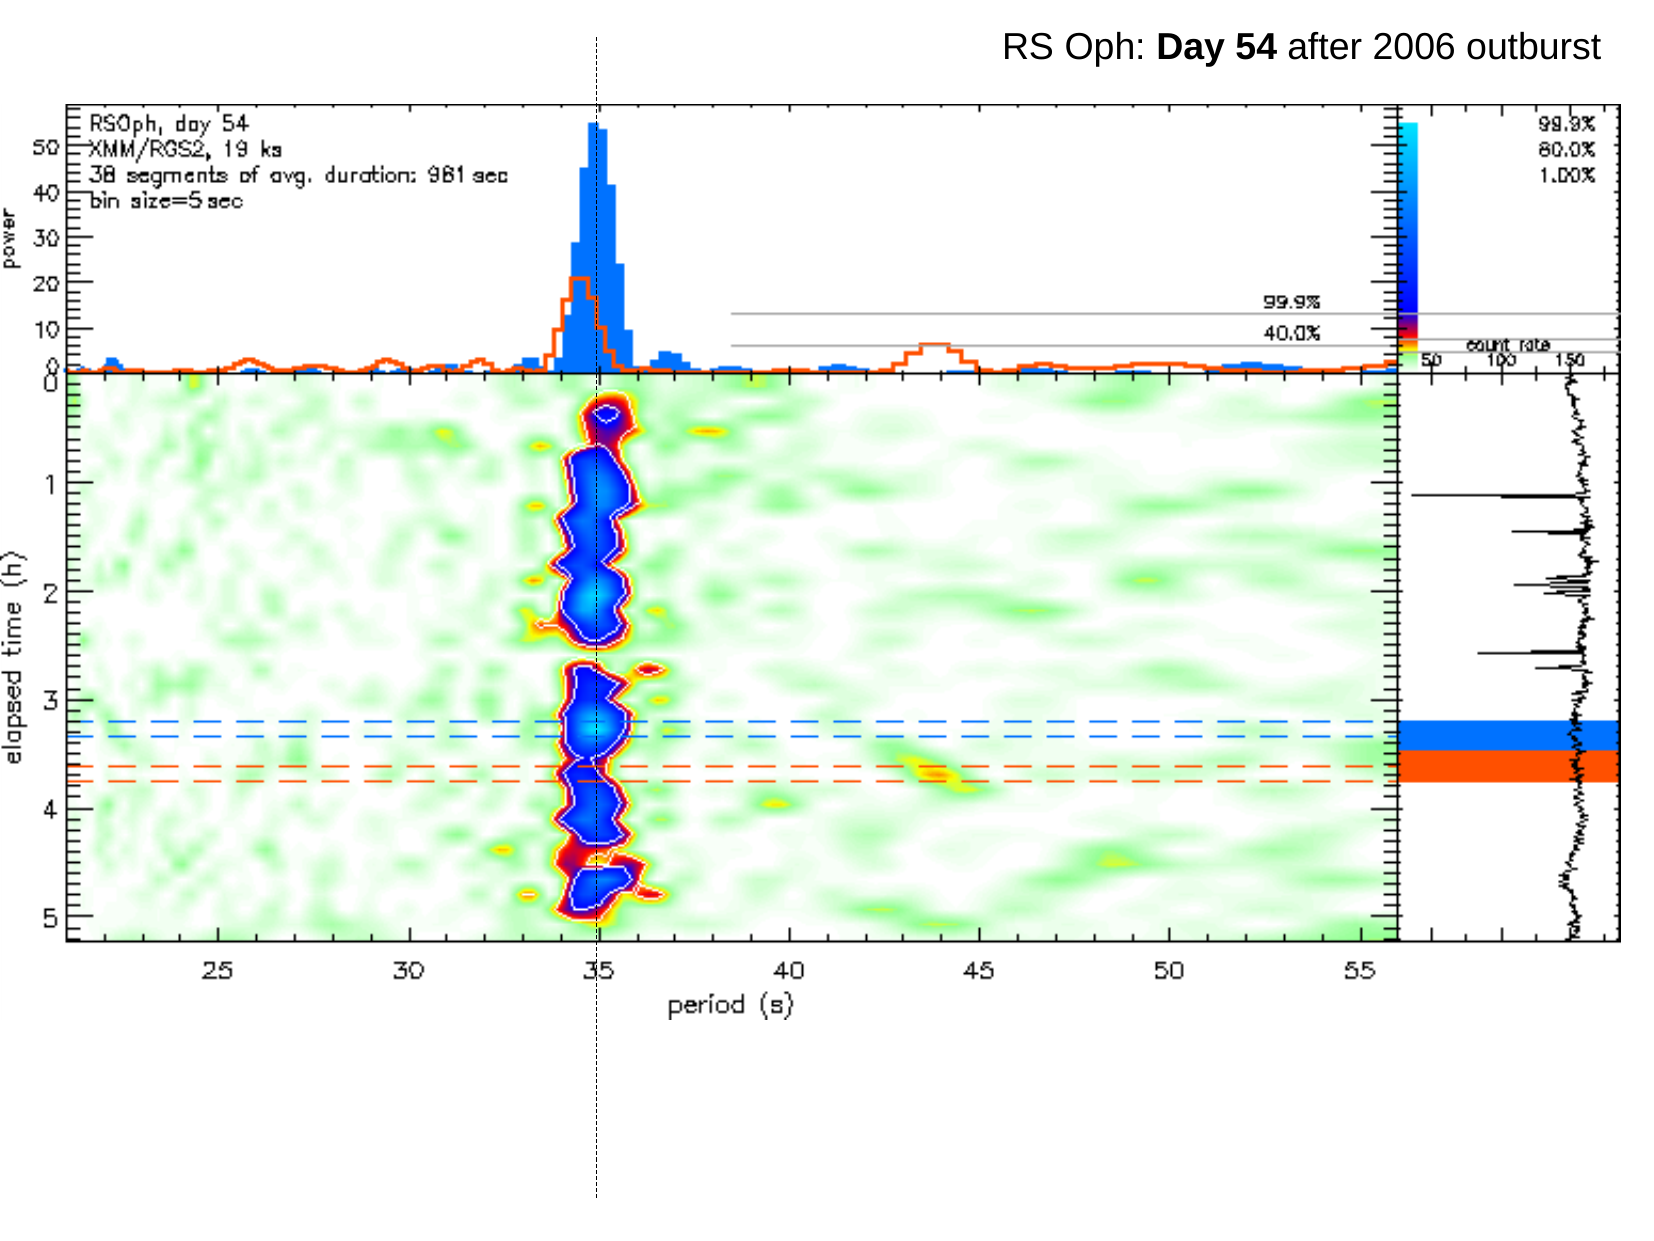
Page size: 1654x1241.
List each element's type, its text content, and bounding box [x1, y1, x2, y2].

text_box RS Oph: Day 54 after 2006 outburst [987, 18, 1617, 76]
picture [0, 104, 1621, 1021]
